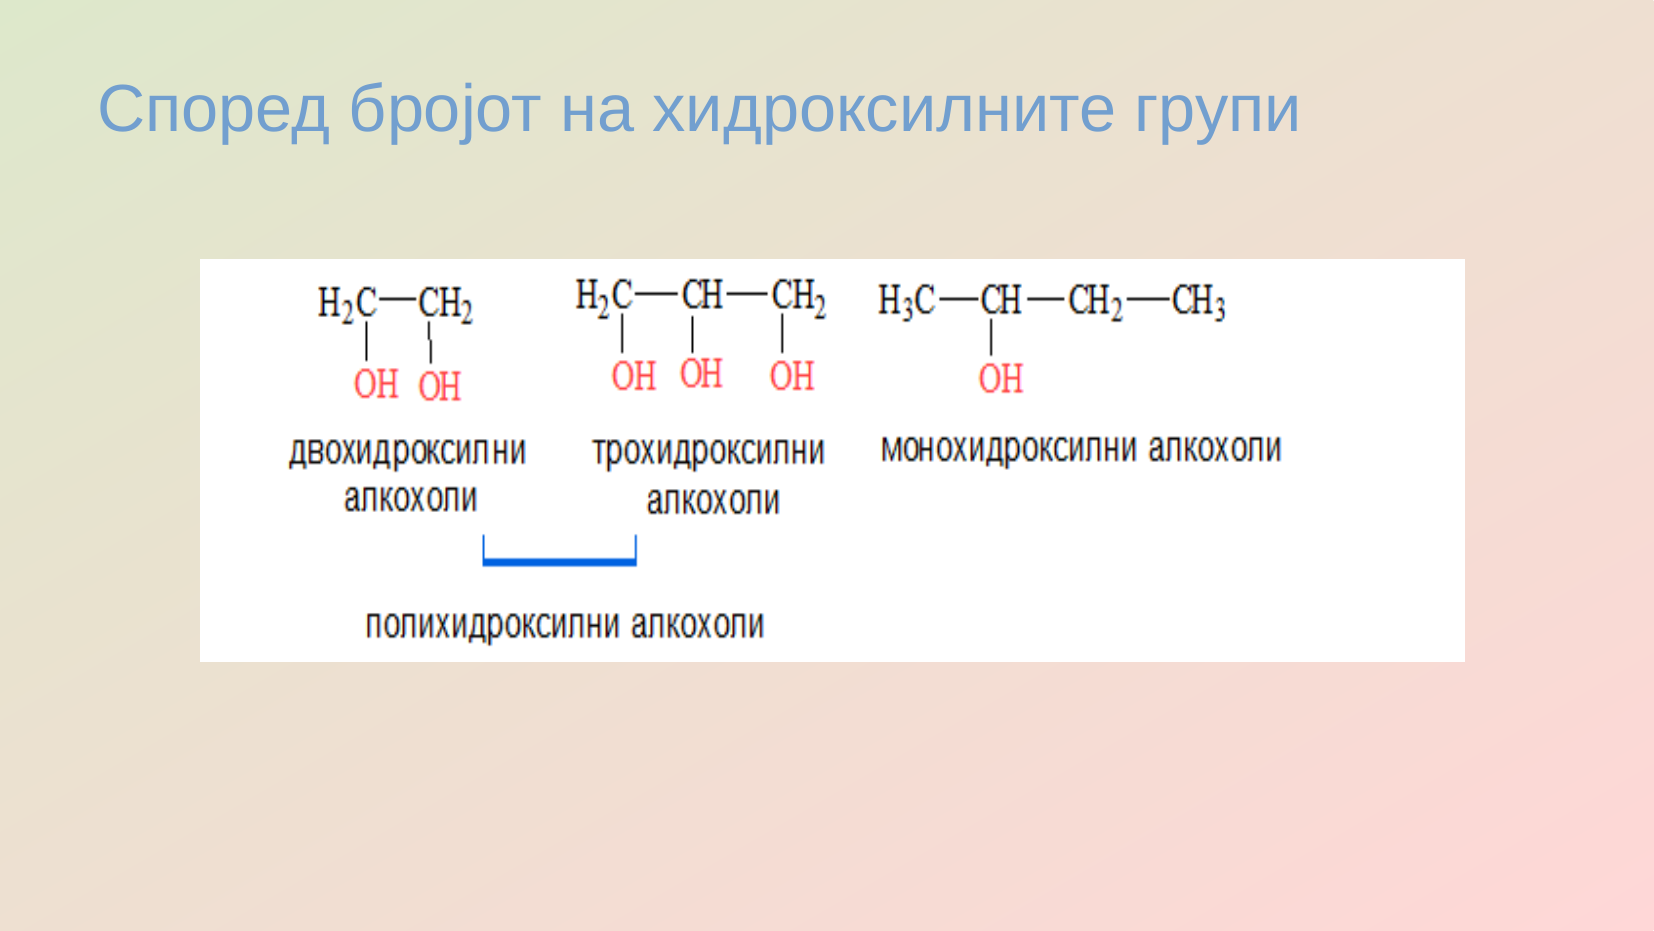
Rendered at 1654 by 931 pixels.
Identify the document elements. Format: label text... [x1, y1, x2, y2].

picture [200, 259, 1465, 662]
text_box Според бројот на хидроксилните групи [82, 63, 1319, 154]
